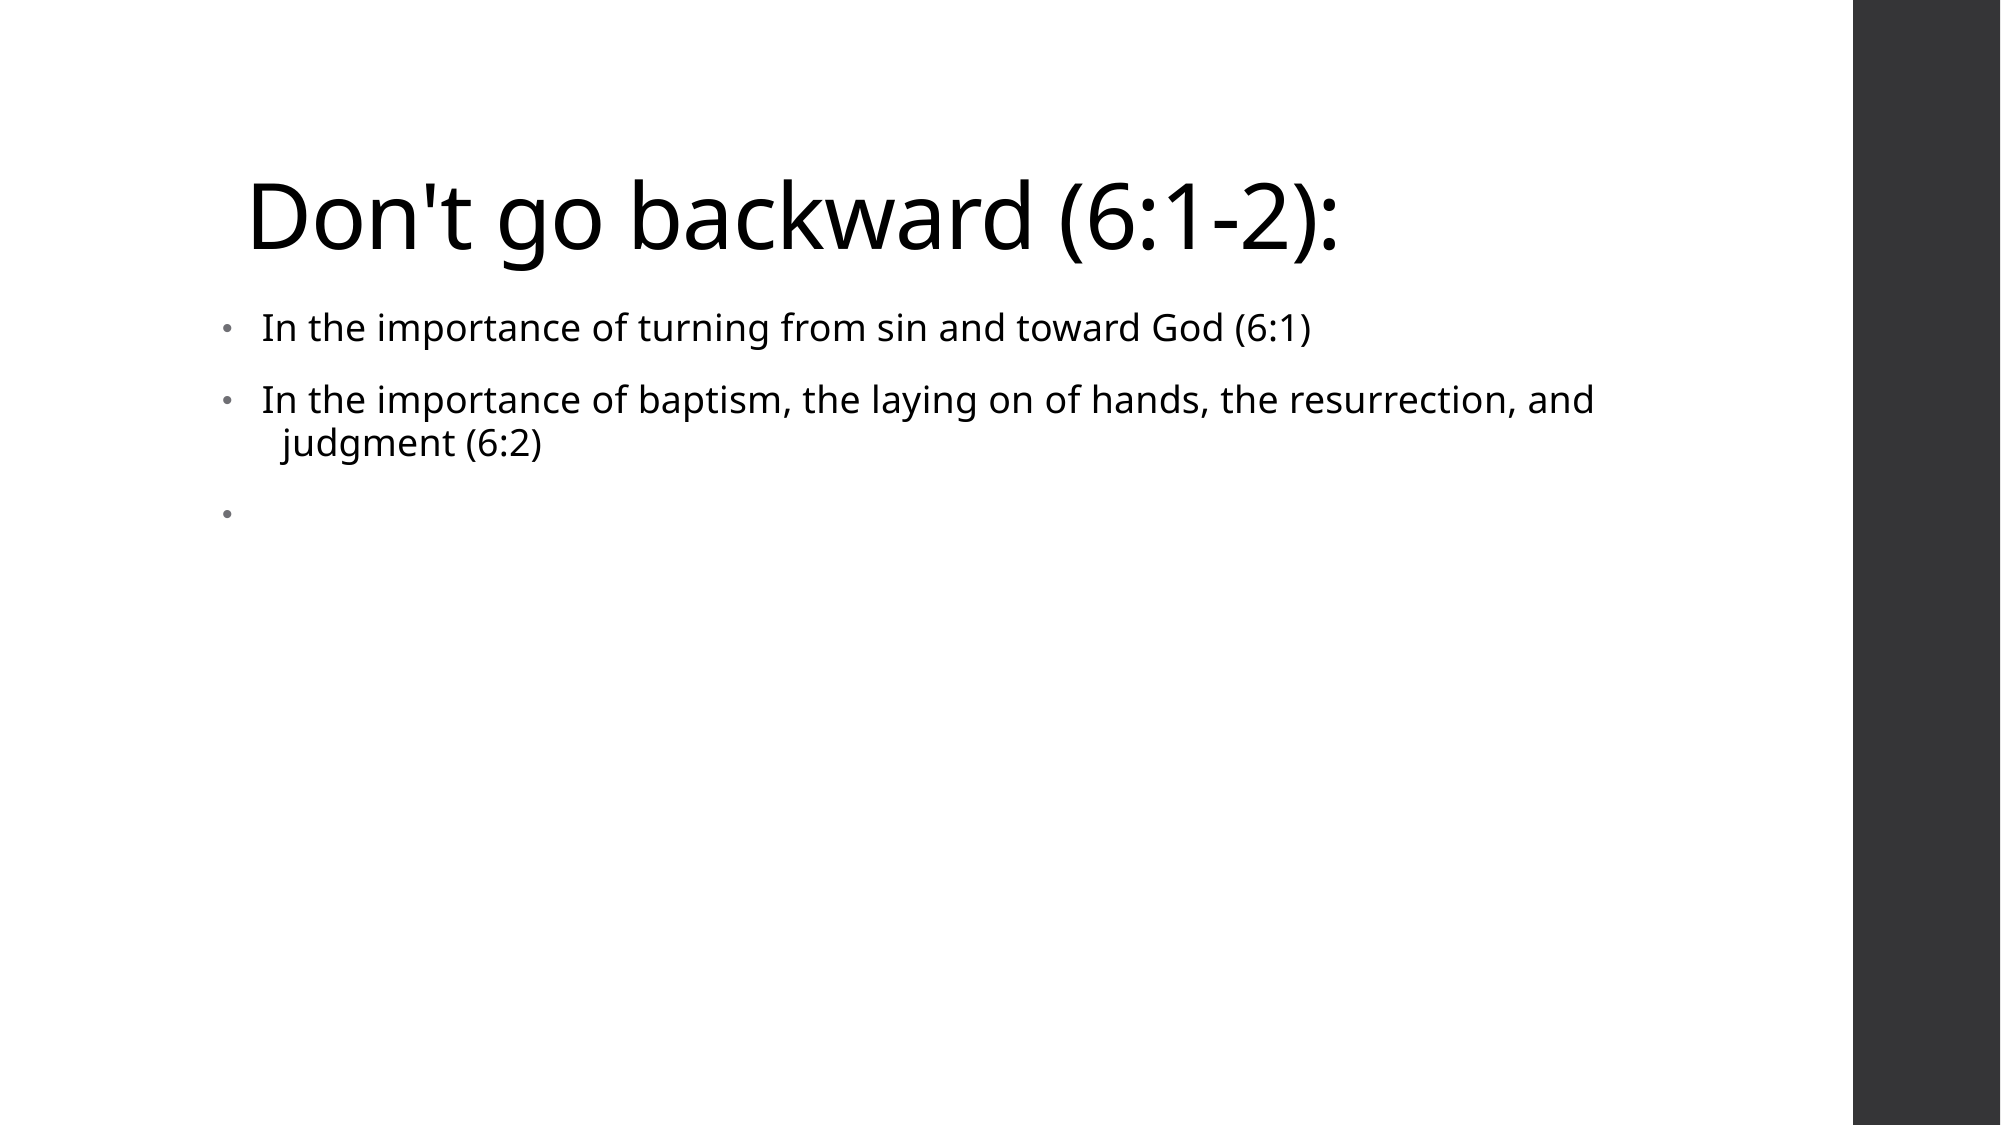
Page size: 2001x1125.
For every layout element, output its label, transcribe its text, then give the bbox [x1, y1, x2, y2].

list In the importance of turning from sin and toward God (6:1) In the importance of baptism, the laying on of hands, the resurrection, and judgment (6:2) [206, 299, 1617, 1014]
title Don't go backward (6:1-2): [206, 60, 1797, 278]
